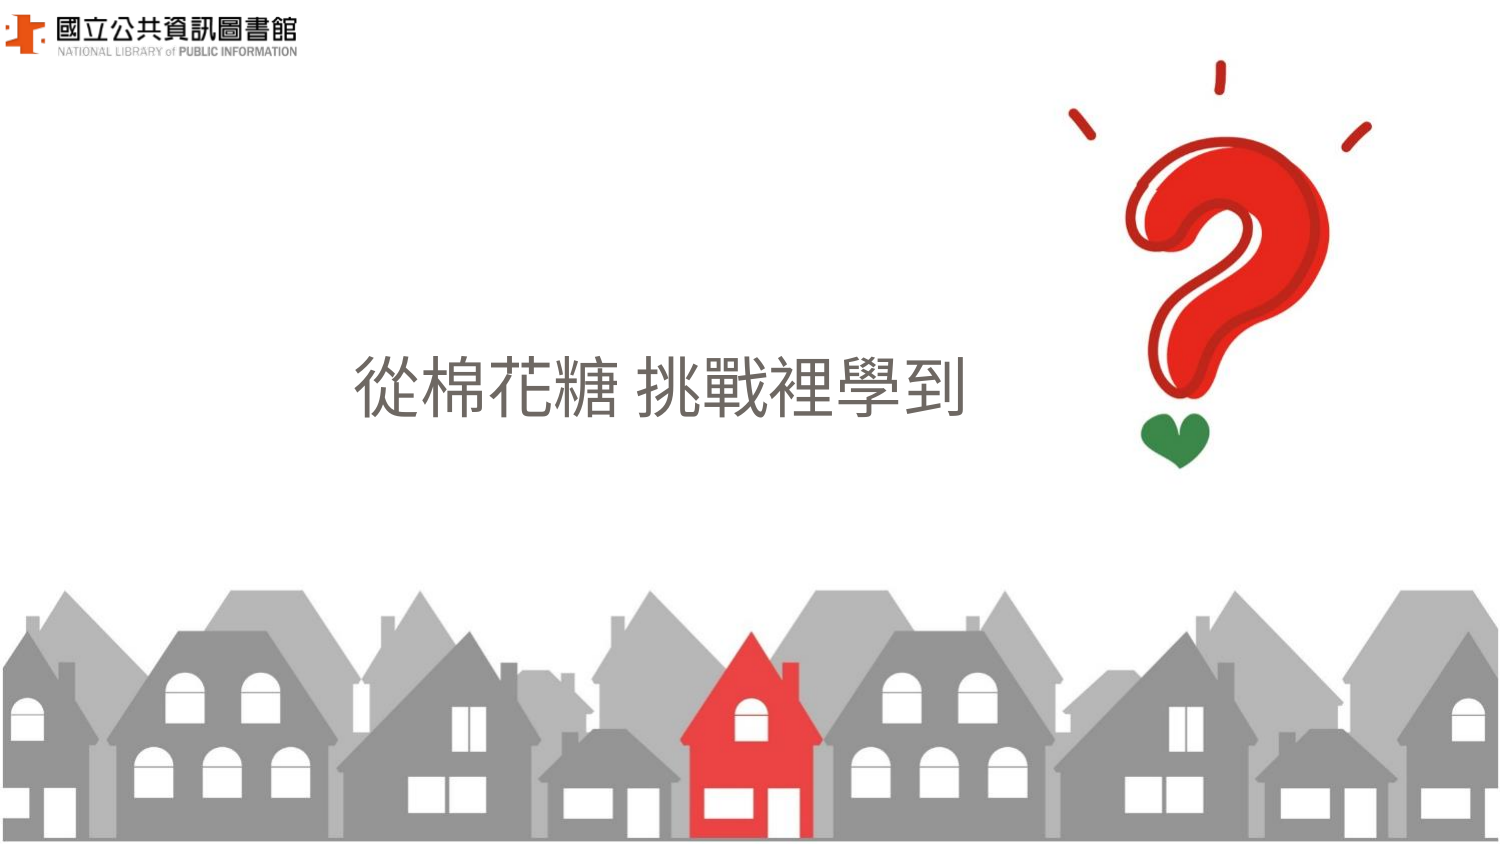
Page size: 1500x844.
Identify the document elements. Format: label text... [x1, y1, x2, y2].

picture [1033, 32, 1377, 493]
picture [4, 13, 298, 57]
title 從棉花糖 挑戰裡學到 [171, 315, 1152, 457]
